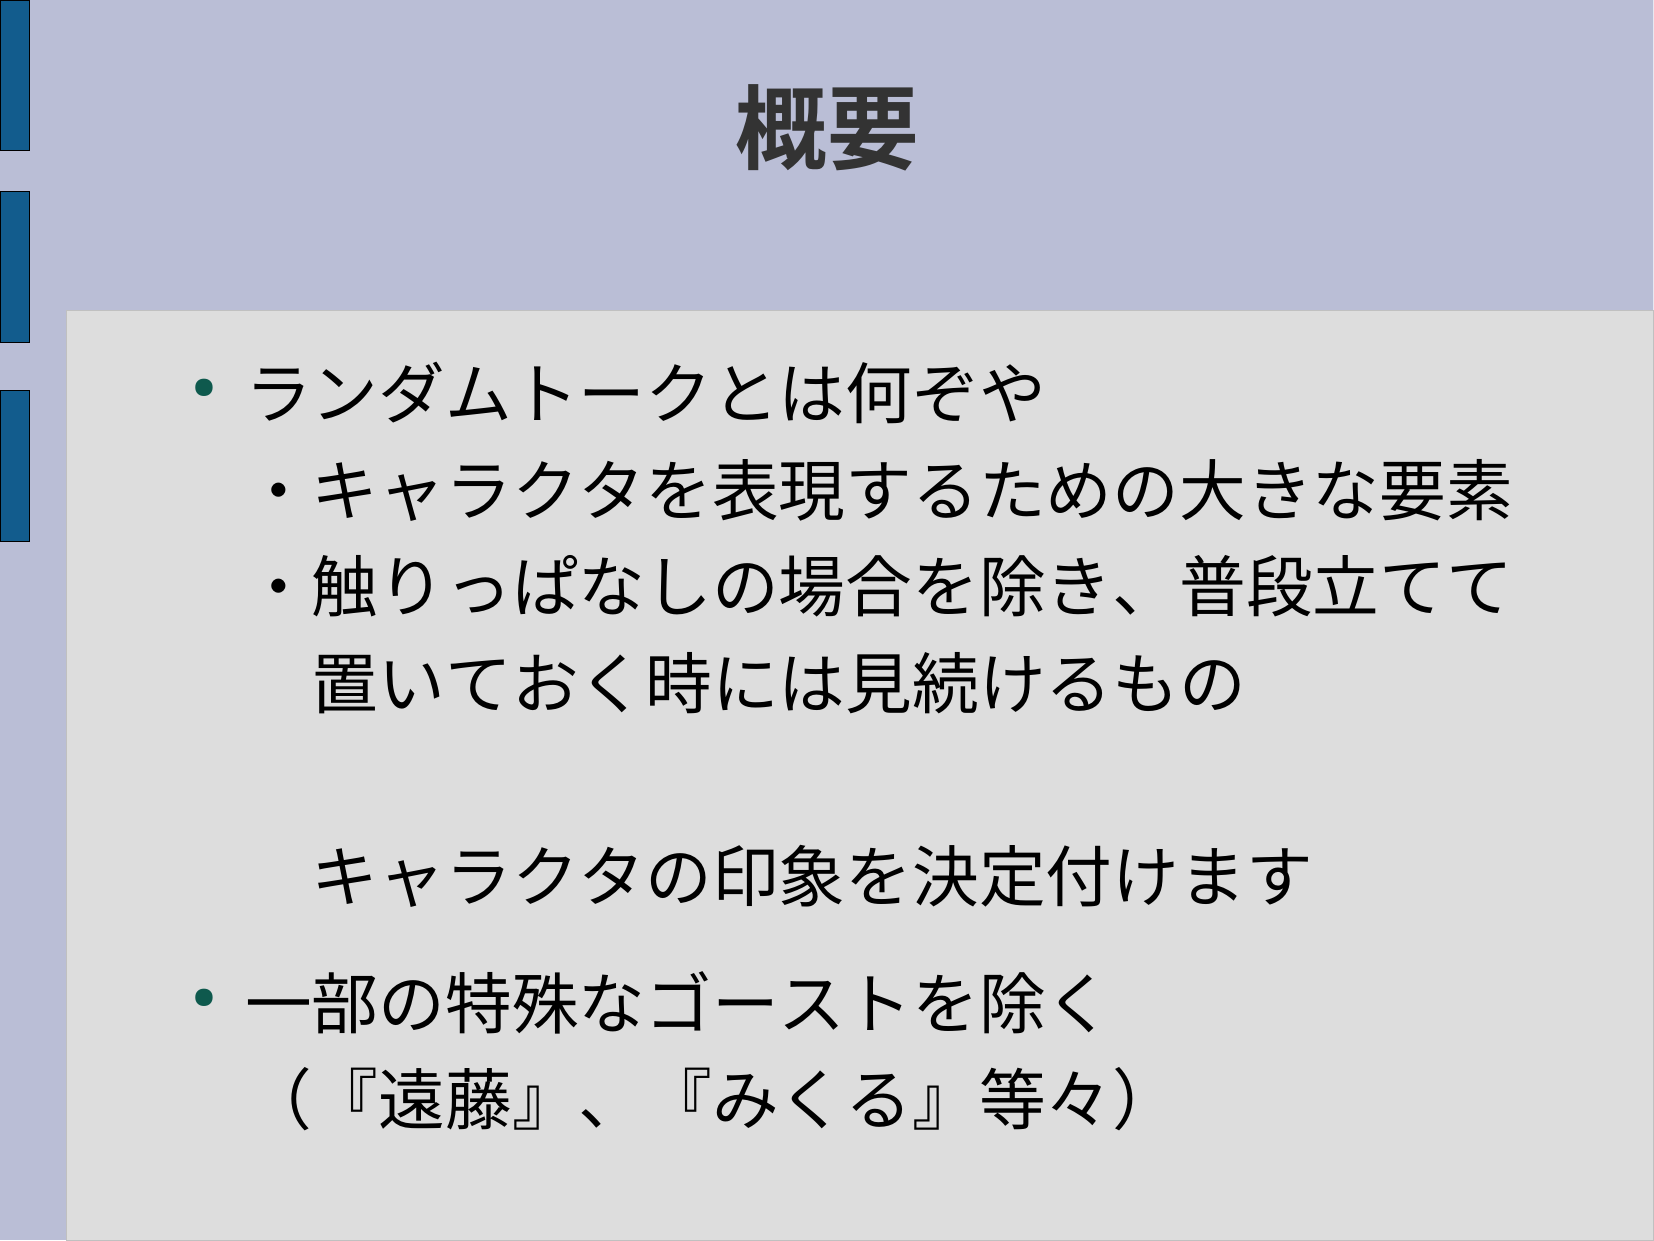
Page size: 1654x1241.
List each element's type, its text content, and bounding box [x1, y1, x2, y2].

title 概要 [121, 19, 1534, 227]
list ランダムトークとは何ぞや ・キャラクタを表現するための大きな要素 ・触りっぱなしの場合を除き、普段立てて 置いておく時には見続けるもの キャラクタの印象を決定付けます 一部の特殊なゴーストを除く （『遠藤』、『みくる』等々） [174, 340, 1565, 1123]
